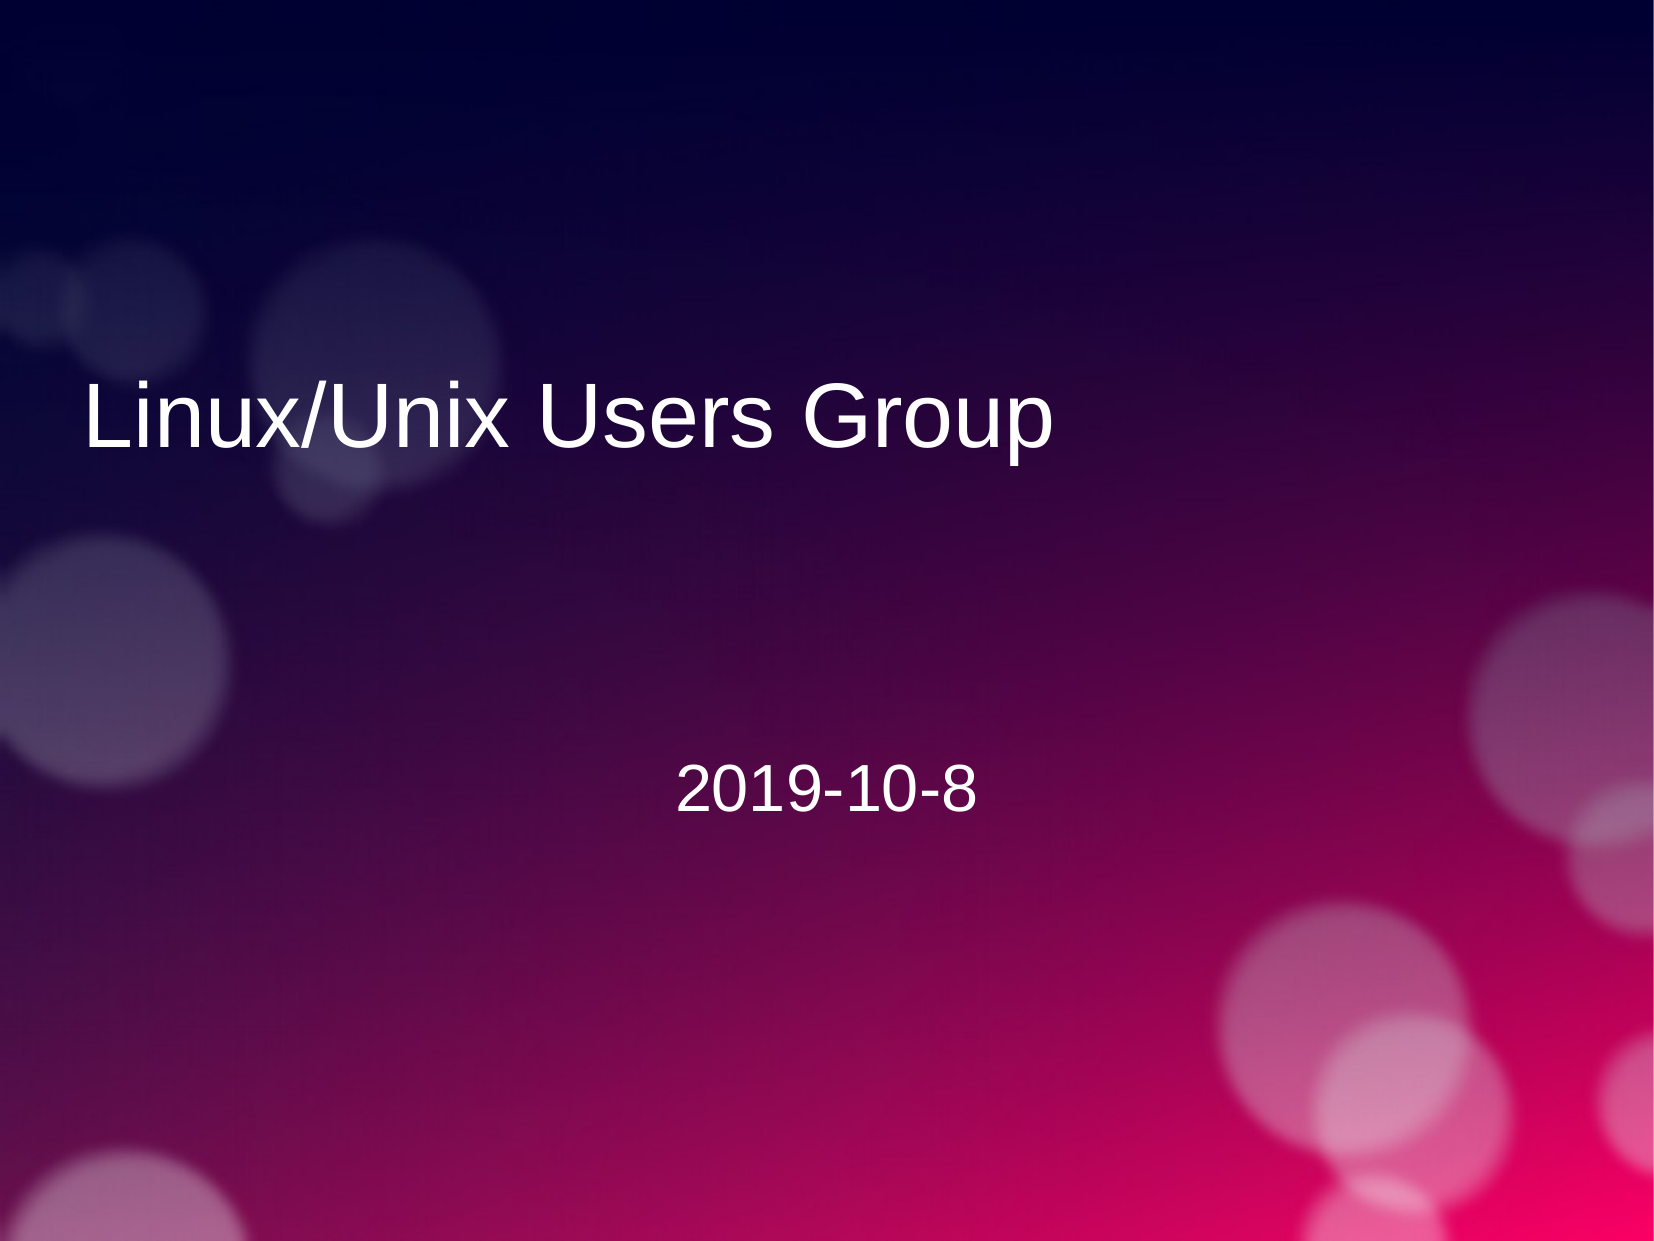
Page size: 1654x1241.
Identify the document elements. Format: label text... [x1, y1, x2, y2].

picture [0, 0, 1654, 1241]
subtitle 2019-10-8 [82, 566, 1571, 1010]
title Linux/Unix Users Group [82, 312, 1571, 520]
